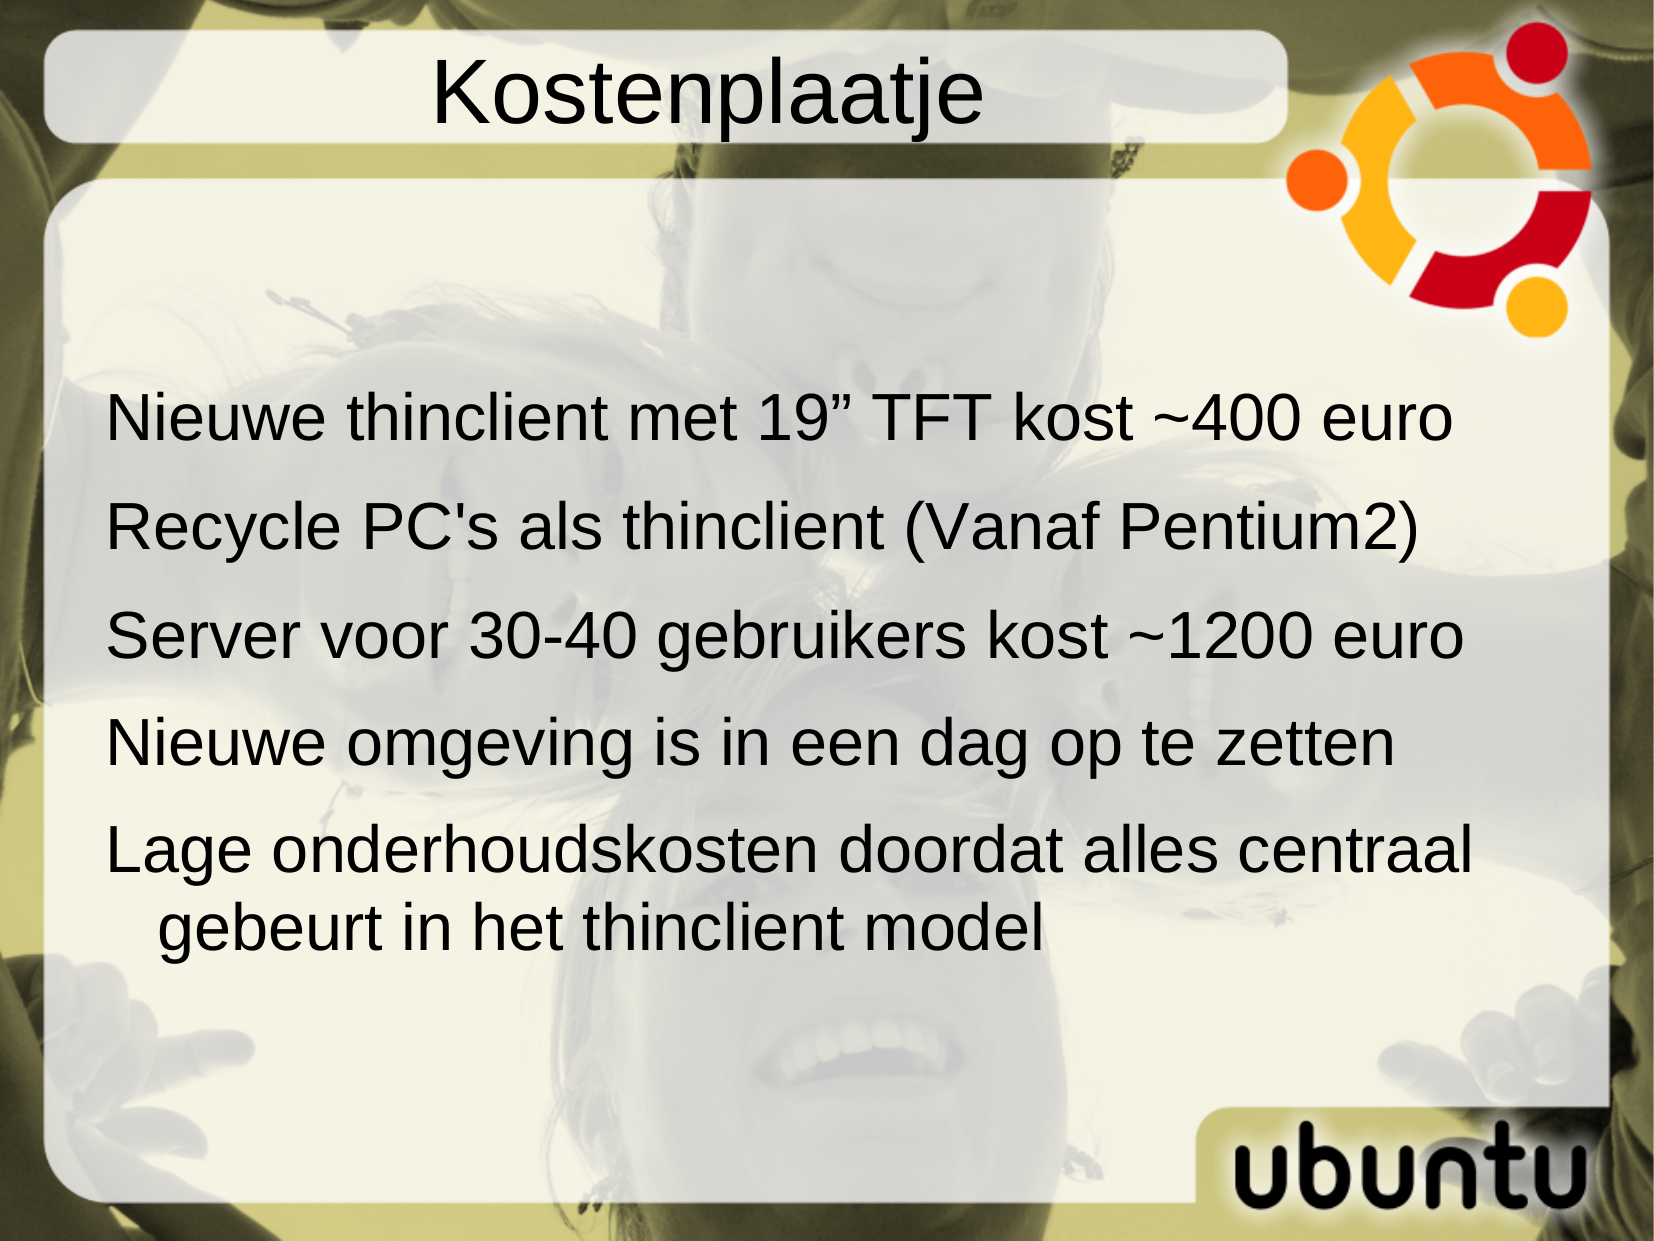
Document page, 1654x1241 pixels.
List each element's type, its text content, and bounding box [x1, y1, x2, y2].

title Kostenplaatje [147, 17, 1270, 148]
picture [0, 0, 1654, 1241]
list Nieuwe thinclient met 19” TFT kost ~400 euro Recycle PC's als thinclient (Vanaf Pentium2)‏ Server voor 30-40 gebruikers kost ~1200 euro Nieuwe omgeving is in een dag op te zetten Lage onderhoudskosten doordat alles centraal gebeurt in het thinclient model [88, 377, 1577, 1181]
